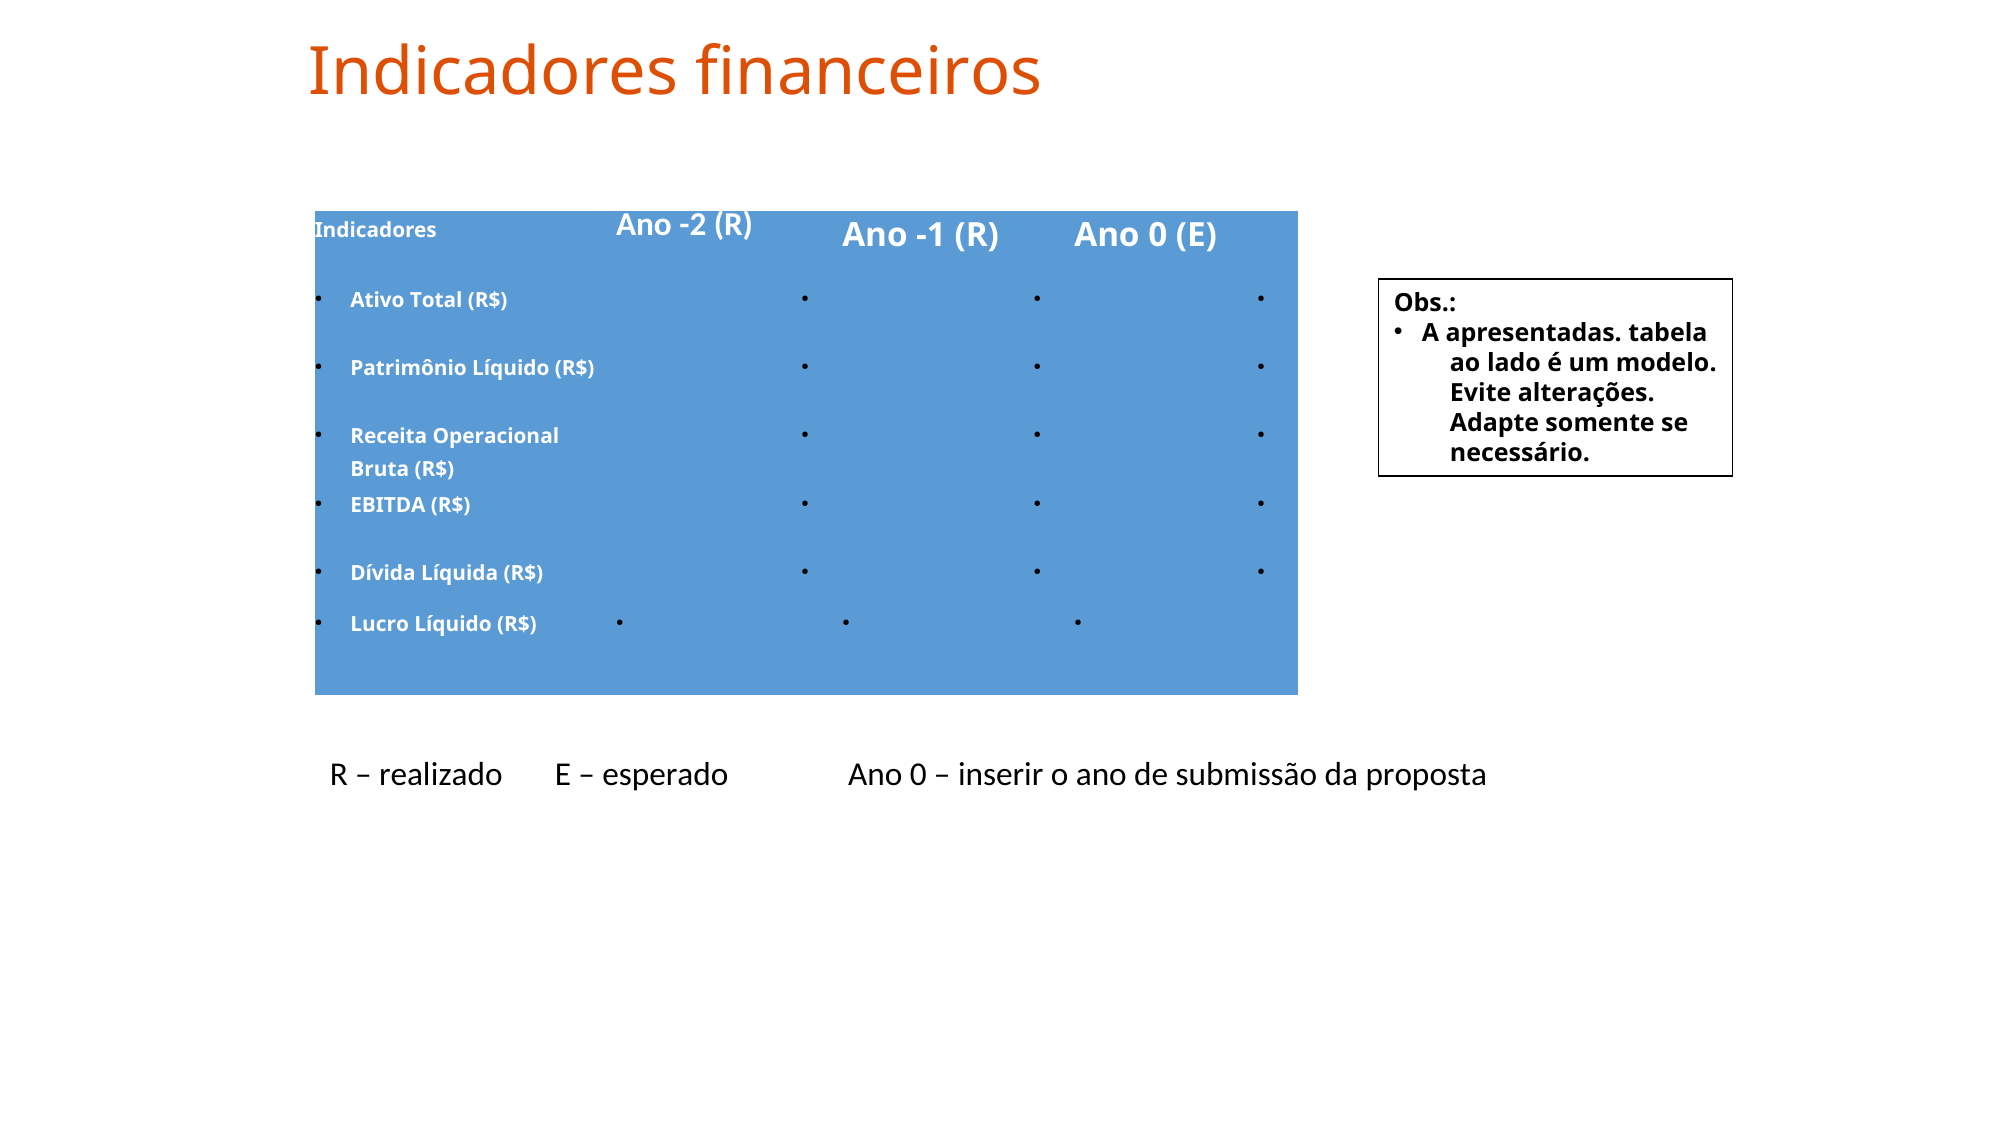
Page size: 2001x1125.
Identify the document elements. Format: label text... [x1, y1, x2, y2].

table_header Ano -2 (R) [616, 211, 842, 281]
table_cell [616, 417, 842, 486]
table_header Ano 0 (E) [1074, 211, 1298, 281]
table_cell [1074, 417, 1298, 486]
text_box Obs.: A apresentadas. tabela ao lado é um modelo. Evite alterações. Adapte somente se necessário. [1378, 278, 1733, 476]
table_cell [616, 605, 842, 695]
table_header Ano -1 (R) [842, 211, 1074, 281]
table_cell Patrimônio Líquido (R$) [315, 349, 616, 417]
table_cell [842, 554, 1074, 605]
table_cell [1074, 281, 1298, 349]
table_cell [616, 486, 842, 554]
table_cell Lucro Líquido (R$) [315, 605, 616, 695]
table_cell [1074, 554, 1298, 605]
table_cell [616, 281, 842, 349]
table_cell Dívida Líquida (R$) [315, 554, 616, 605]
table_cell [842, 417, 1074, 486]
table_cell [1074, 486, 1298, 554]
text_box Indicadores financeiros [308, 2, 1690, 148]
table_cell [1074, 605, 1298, 695]
table_cell Receita Operacional Bruta (R$) [315, 417, 616, 486]
table_cell EBITDA (R$) [315, 486, 616, 554]
table_cell [1074, 349, 1298, 417]
table_cell [616, 554, 842, 605]
table_cell [842, 486, 1074, 554]
table_cell Ativo Total (R$) [315, 281, 616, 349]
table_cell [842, 281, 1074, 349]
text_box R – realizado E – esperado Ano 0 – inserir o ano de submissão da proposta [314, 749, 1665, 802]
table_cell [842, 605, 1074, 695]
table_header Indicadores [315, 211, 616, 281]
table_cell [616, 349, 842, 417]
table_cell [842, 349, 1074, 417]
